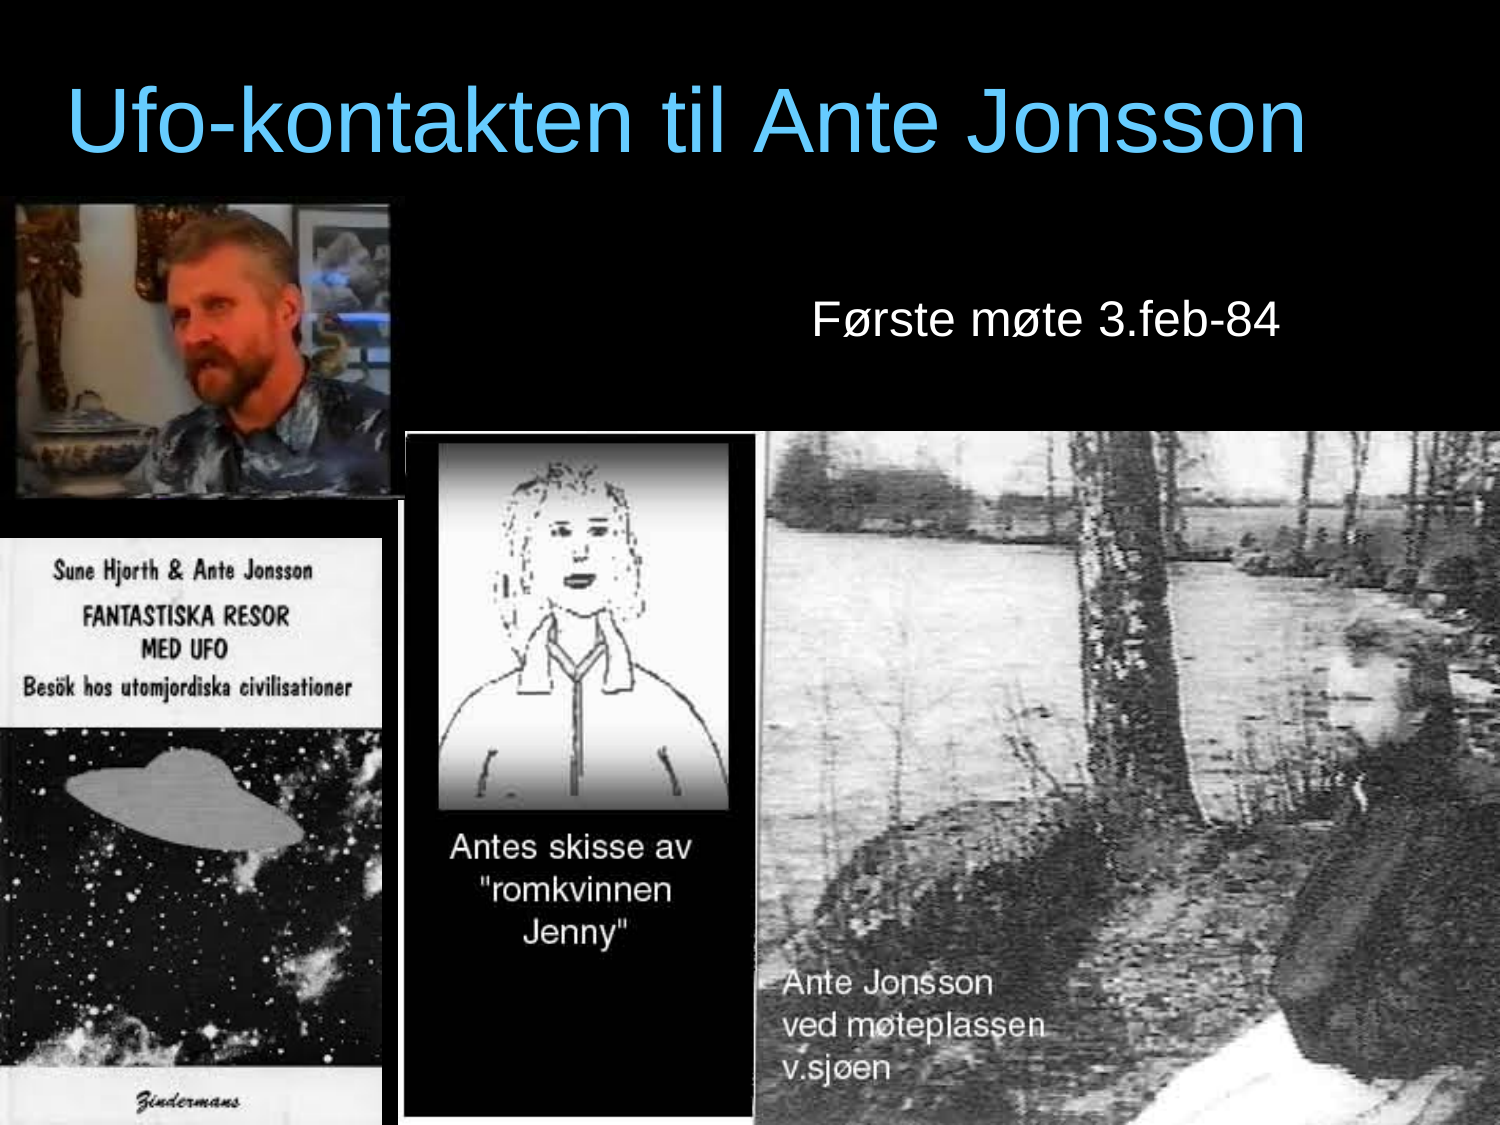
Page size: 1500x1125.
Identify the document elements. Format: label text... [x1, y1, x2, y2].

text_box Første møte 3.feb-84 [797, 278, 1297, 355]
picture [0, 538, 382, 1125]
title Ufo-kontakten til Ante Jonsson [0, 0, 1376, 233]
picture [0, 196, 1500, 1125]
